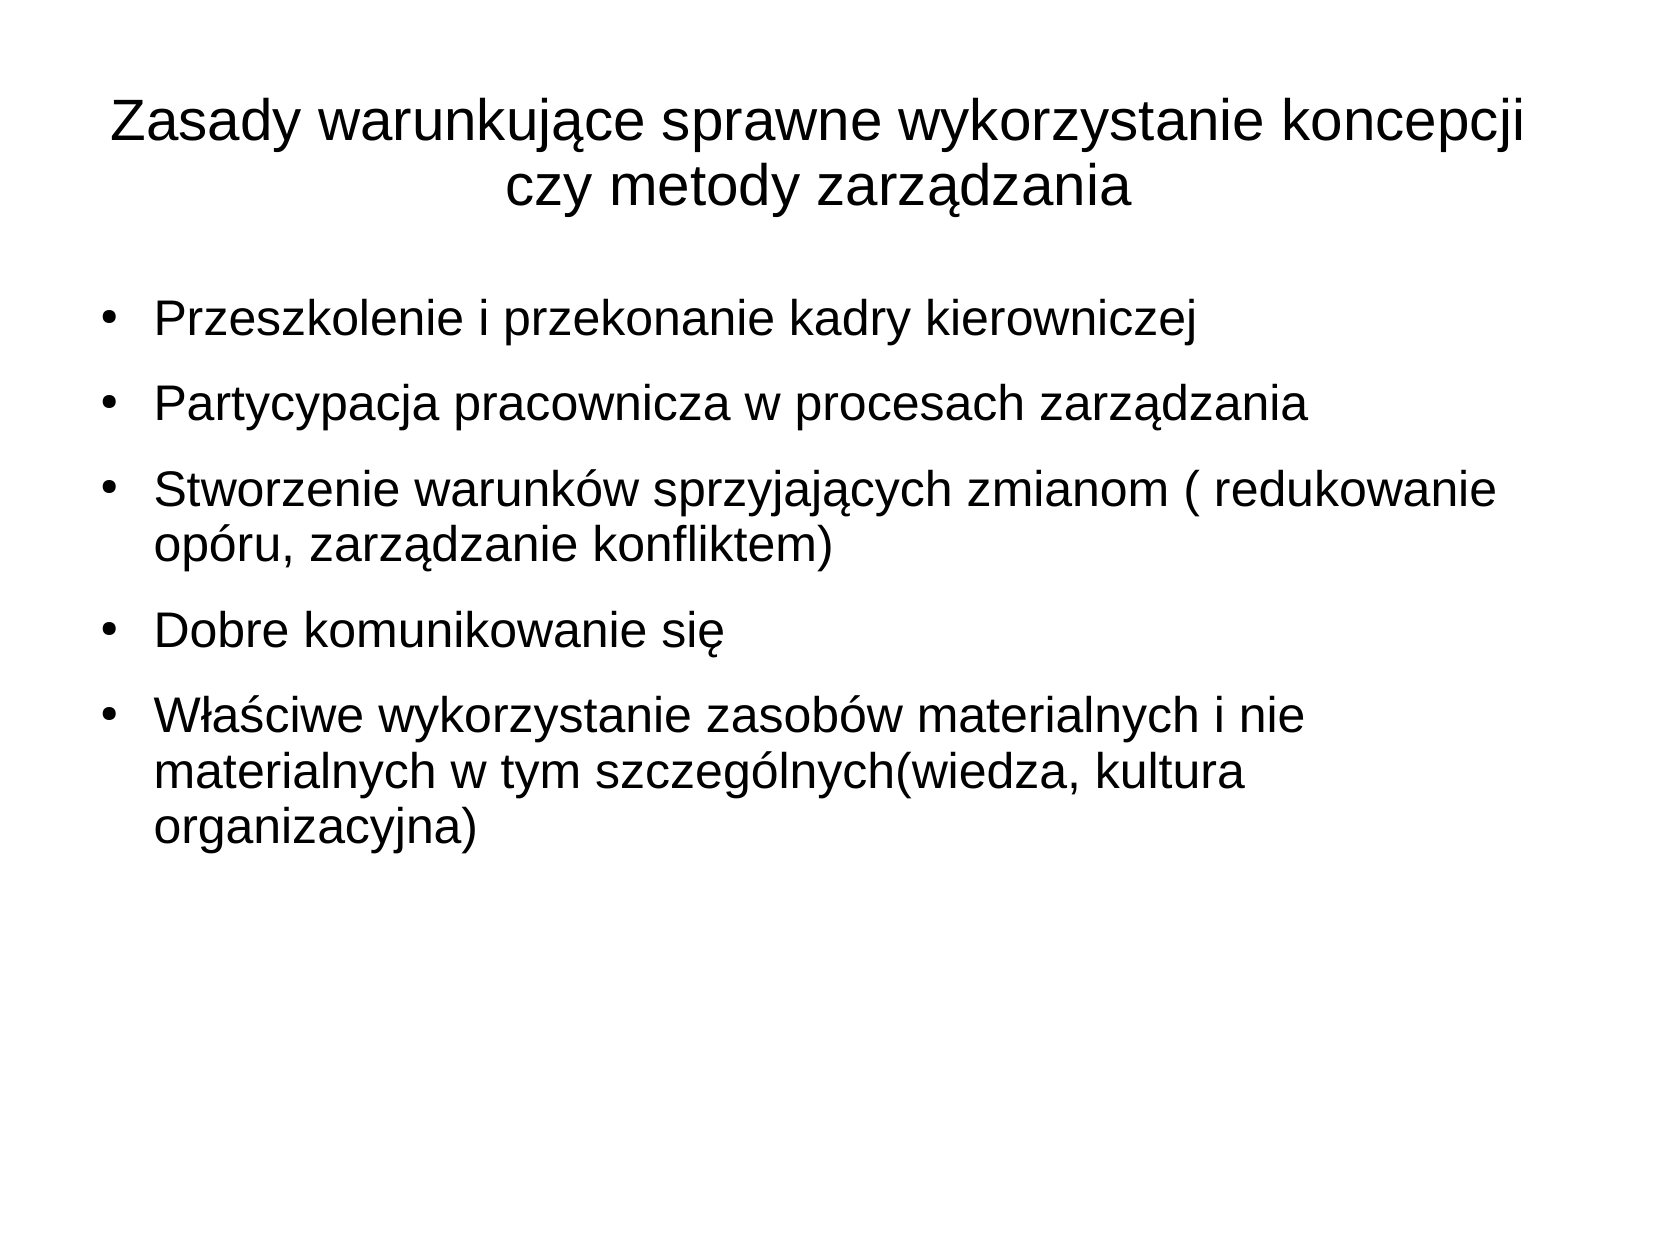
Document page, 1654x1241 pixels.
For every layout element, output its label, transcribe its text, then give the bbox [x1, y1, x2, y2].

title Zasady warunkujące sprawne wykorzystanie koncepcji czy metody zarządzania [82, 49, 1571, 257]
list Przeszkolenie i przekonanie kadry kierowniczej Partycypacja pracownicza w procesach zarządzania Stworzenie warunków sprzyjających zmianom ( redukowanie opóru, zarządzanie konfliktem) Dobre komunikowanie się Właściwe wykorzystanie zasobów materialnych i nie materialnych w tym szczególnych(wiedza, kultura organizacyjna) [82, 290, 1571, 1109]
